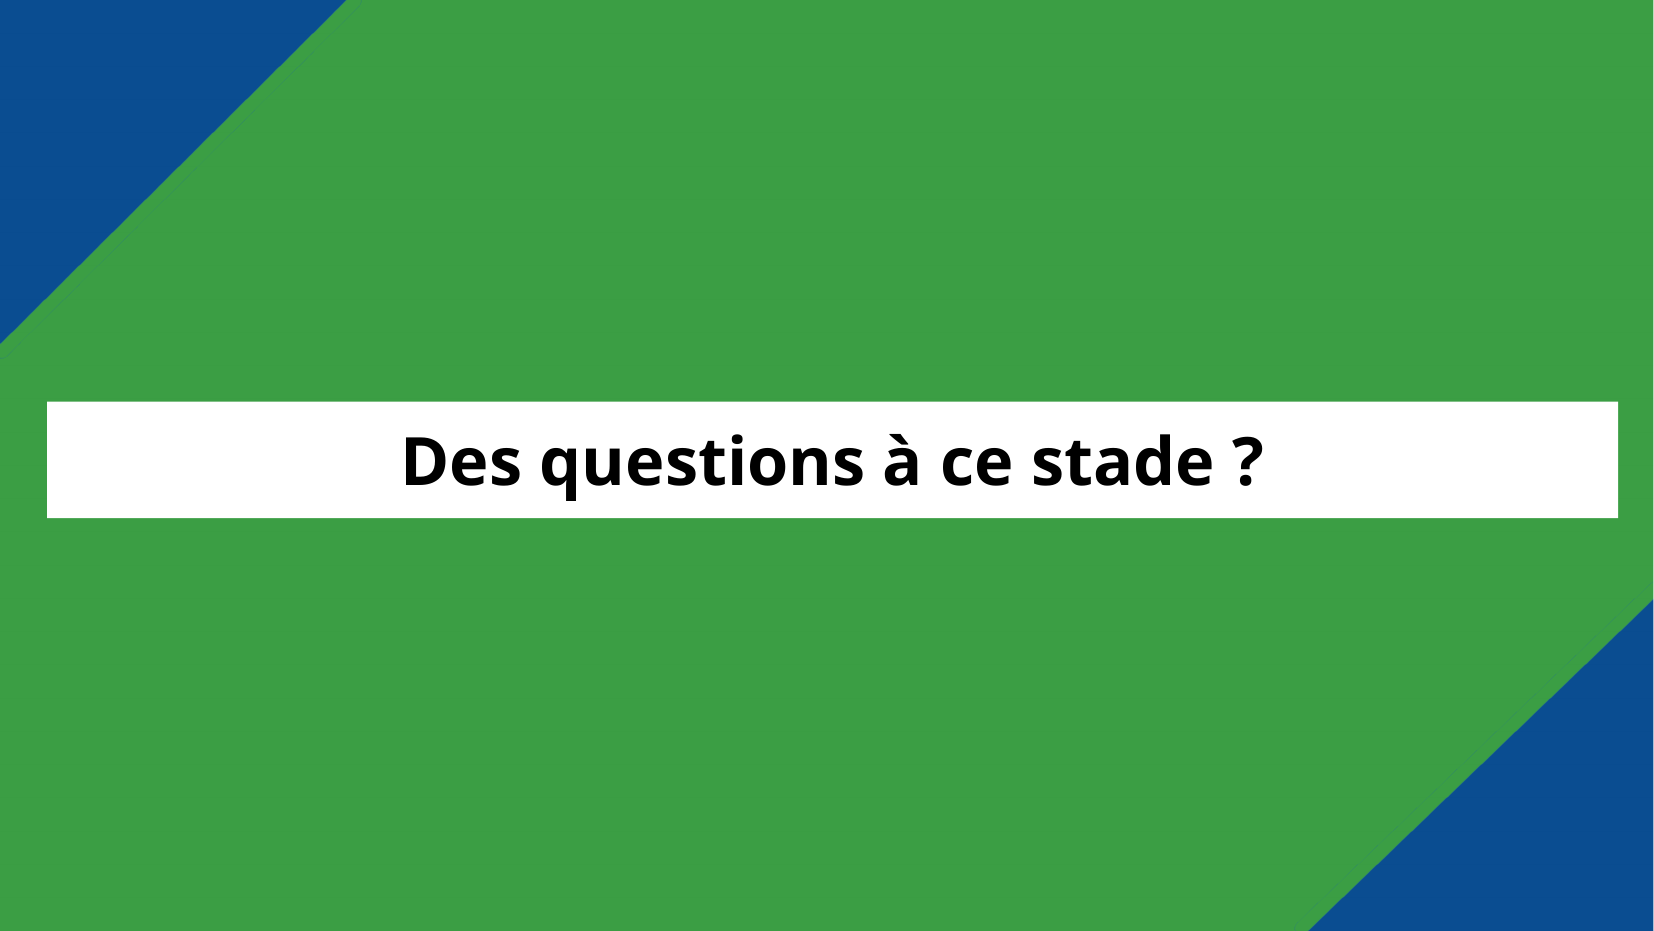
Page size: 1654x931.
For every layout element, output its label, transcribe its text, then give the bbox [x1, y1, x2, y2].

title Des questions à ce stade ? [47, 401, 1619, 519]
picture [0, 0, 1654, 931]
